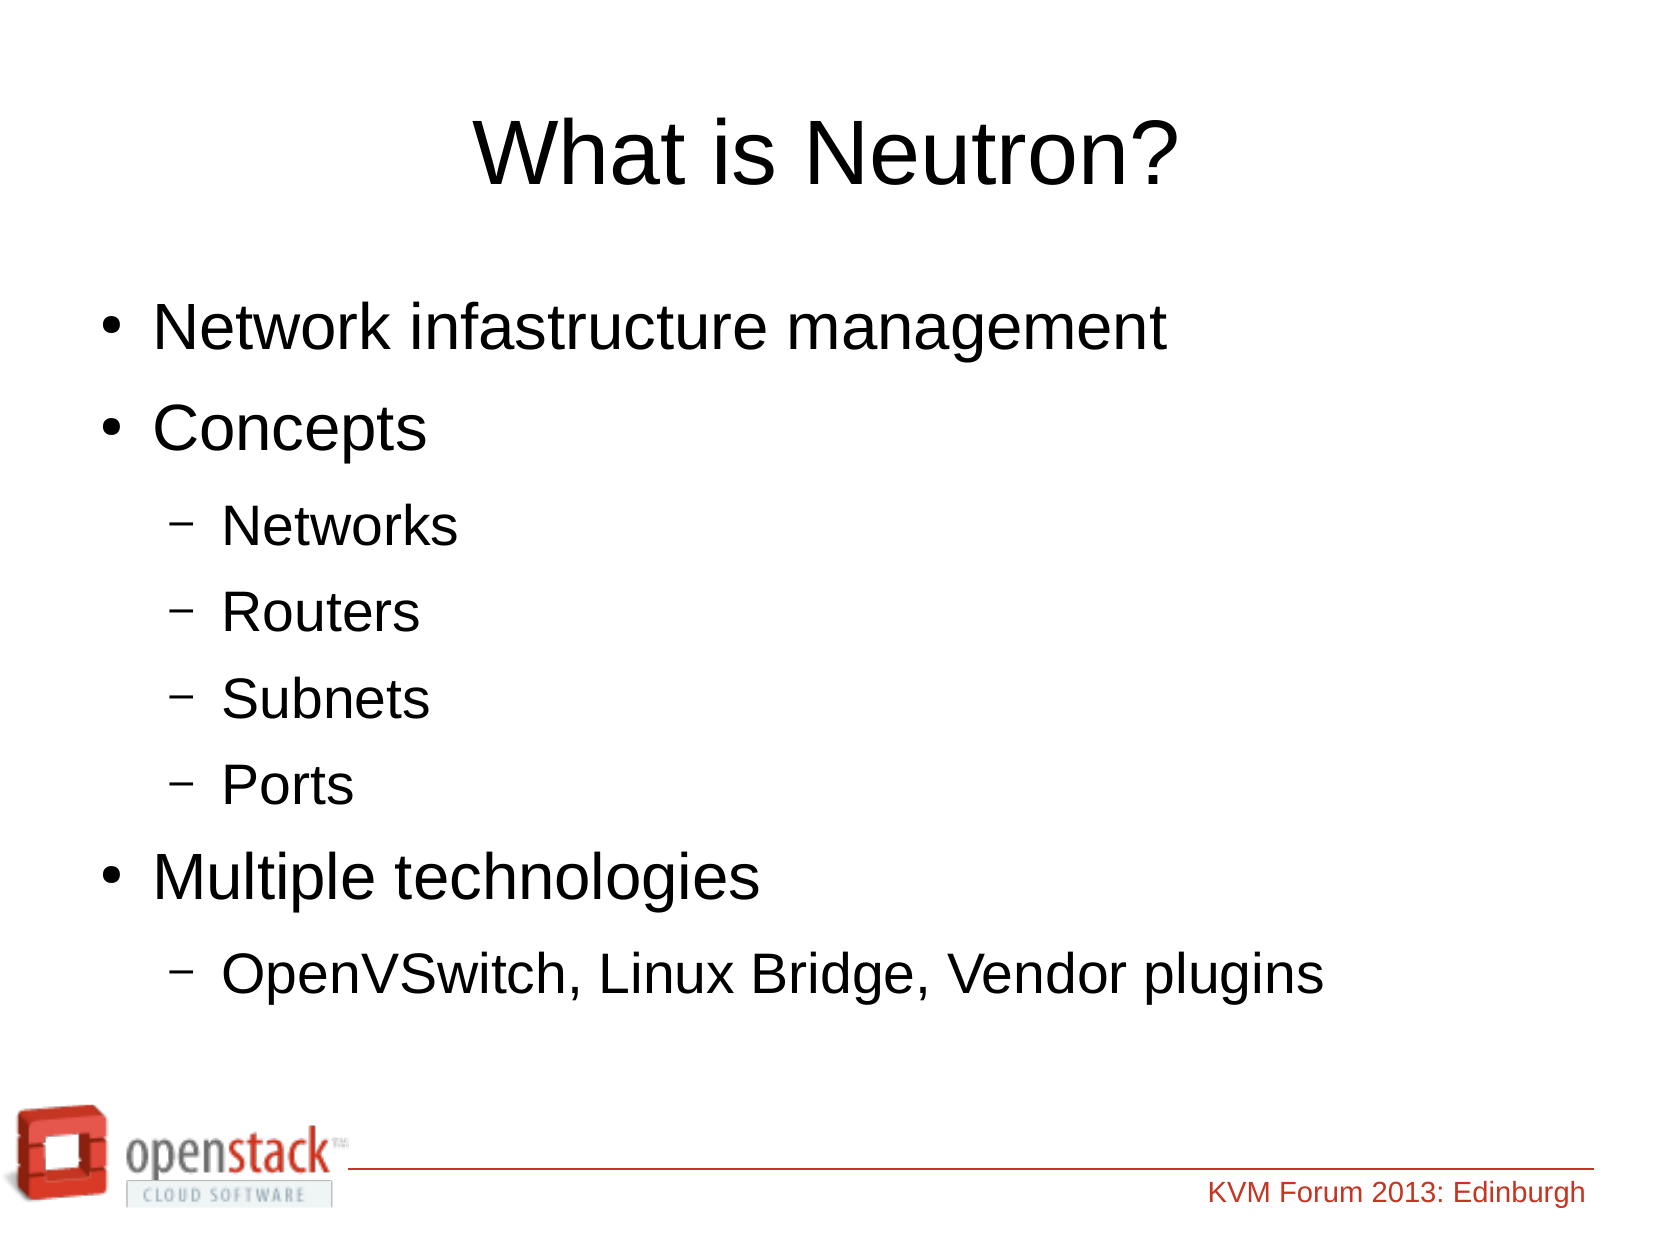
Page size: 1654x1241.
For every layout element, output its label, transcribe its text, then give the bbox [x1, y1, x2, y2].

title What is Neutron? [82, 49, 1571, 257]
list Network infastructure management Concepts Networks Routers Subnets Ports Multiple technologies OpenVSwitch, Linux Bridge, Vendor plugins [82, 290, 1571, 1010]
picture [0, 1101, 349, 1219]
